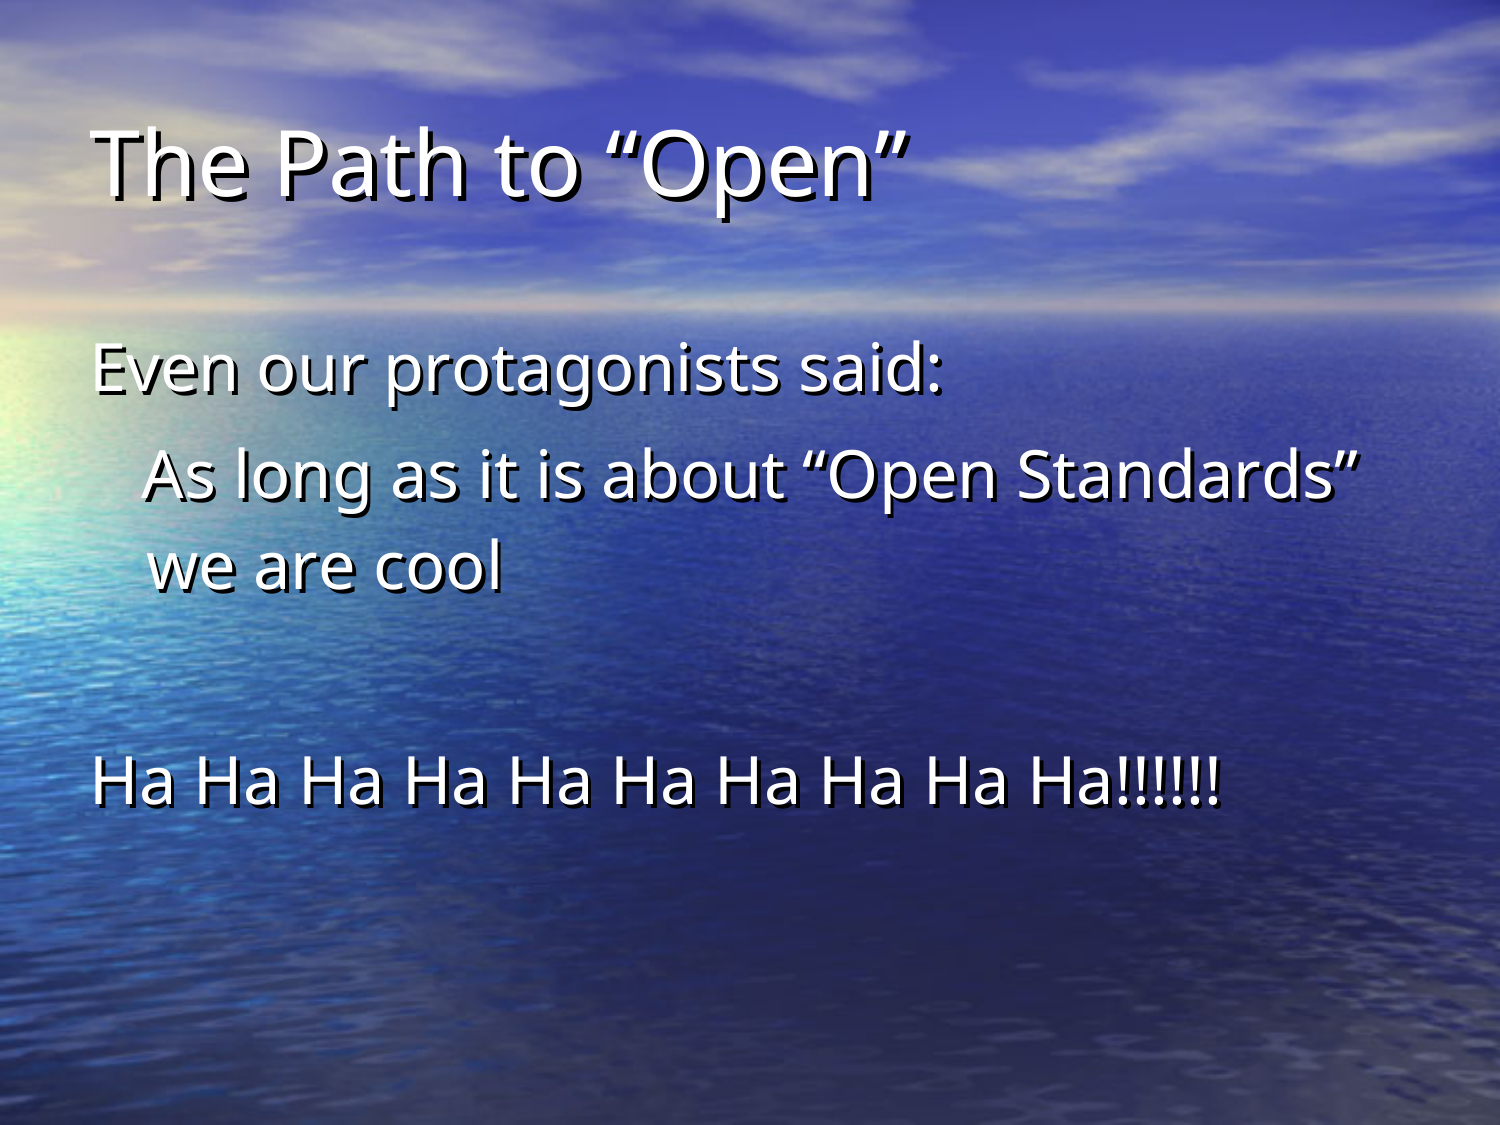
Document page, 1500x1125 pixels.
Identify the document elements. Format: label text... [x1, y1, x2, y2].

title The Path to “Open” [75, 47, 1426, 276]
picture [0, 0, 1500, 1125]
list Even our protagonists said: As long as it is about “Open Standards” we are cool Ha Ha Ha Ha Ha Ha Ha Ha Ha Ha!!!!!! [75, 312, 1426, 988]
